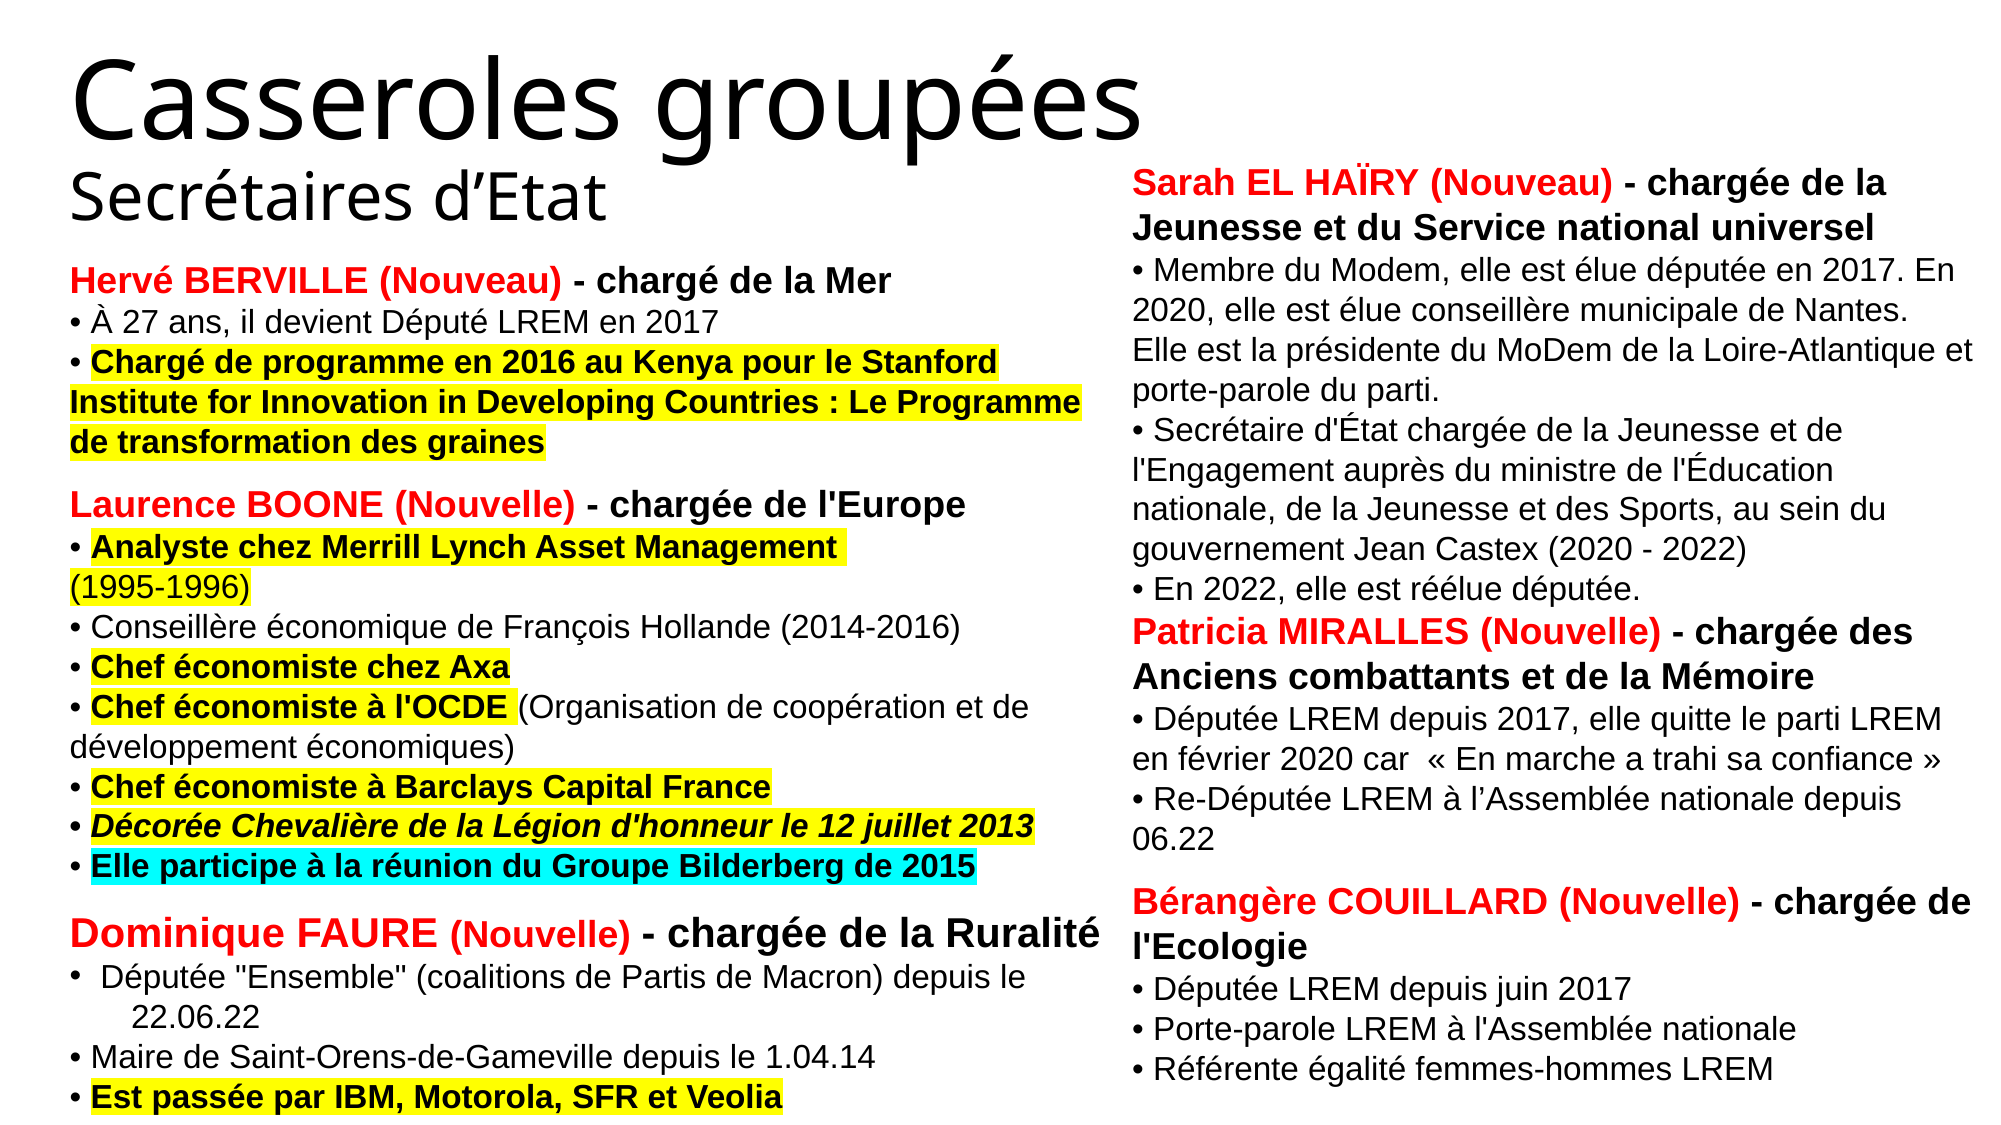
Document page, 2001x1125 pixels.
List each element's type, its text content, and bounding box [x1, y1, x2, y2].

text_box Hervé BERVILLE (Nouveau) - chargé de la Mer • À 27 ans, il devient Député LREM en 2017 • Chargé de programme en 2016 au Kenya pour le Stanford Institute for Innovation in Developing Countries : Le Programme de transformation des graines Laurence BOONE (Nouvelle) - chargée de l'Europe • Analyste chez Merrill Lynch Asset Management (1995-1996) • Conseillère économique de François Hollande (2014-2016) • Chef économiste chez Axa • Chef économiste à l'OCDE (Organisation de coopération et de développement économiques) • Chef économiste à Barclays Capital France • Décorée Chevalière de la Légion d'honneur le 12 juillet 2013 • Elle participe à la réunion du Groupe Bilderberg de 2015 [54, 248, 1102, 897]
text_box Sarah EL HAÏRY (Nouveau) - chargée de la Jeunesse et du Service national universel • Membre du Modem, elle est élue députée en 2017. En 2020, elle est élue conseillère municipale de Nantes. Elle est la présidente du MoDem de la Loire-Atlantique et porte-parole du parti. • Secrétaire d'État chargée de la Jeunesse et de l'Engagement auprès du ministre de l'Éducation nationale, de la Jeunesse et des Sports, au sein du gouvernement Jean Castex (2020 - 2022) • En 2022, elle est réélue députée. Patricia MIRALLES (Nouvelle) - chargée des Anciens combattants et de la Mémoire • Députée LREM depuis 2017, elle quitte le parti LREM en février 2020 car « En marche a trahi sa confiance » • Re-Députée LREM à l’Assemblée nationale depuis 06.22 Bérangère COUILLARD (Nouvelle) - chargée de l'Ecologie • Députée LREM depuis juin 2017 • Porte-parole LREM à l'Assemblée nationale • Référente égalité femmes-hommes LREM [1117, 150, 2000, 1125]
title Casseroles groupées Secrétaires d’Etat [55, 30, 1760, 249]
text_box Dominique FAURE (Nouvelle) - chargée de la Ruralité Députée "Ensemble" (coalitions de Partis de Macron) depuis le 22.06.22 • Maire de Saint-Orens-de-Gameville depuis le 1.04.14 • Est passée par IBM, Motorola, SFR et Veolia [54, 897, 1118, 1125]
